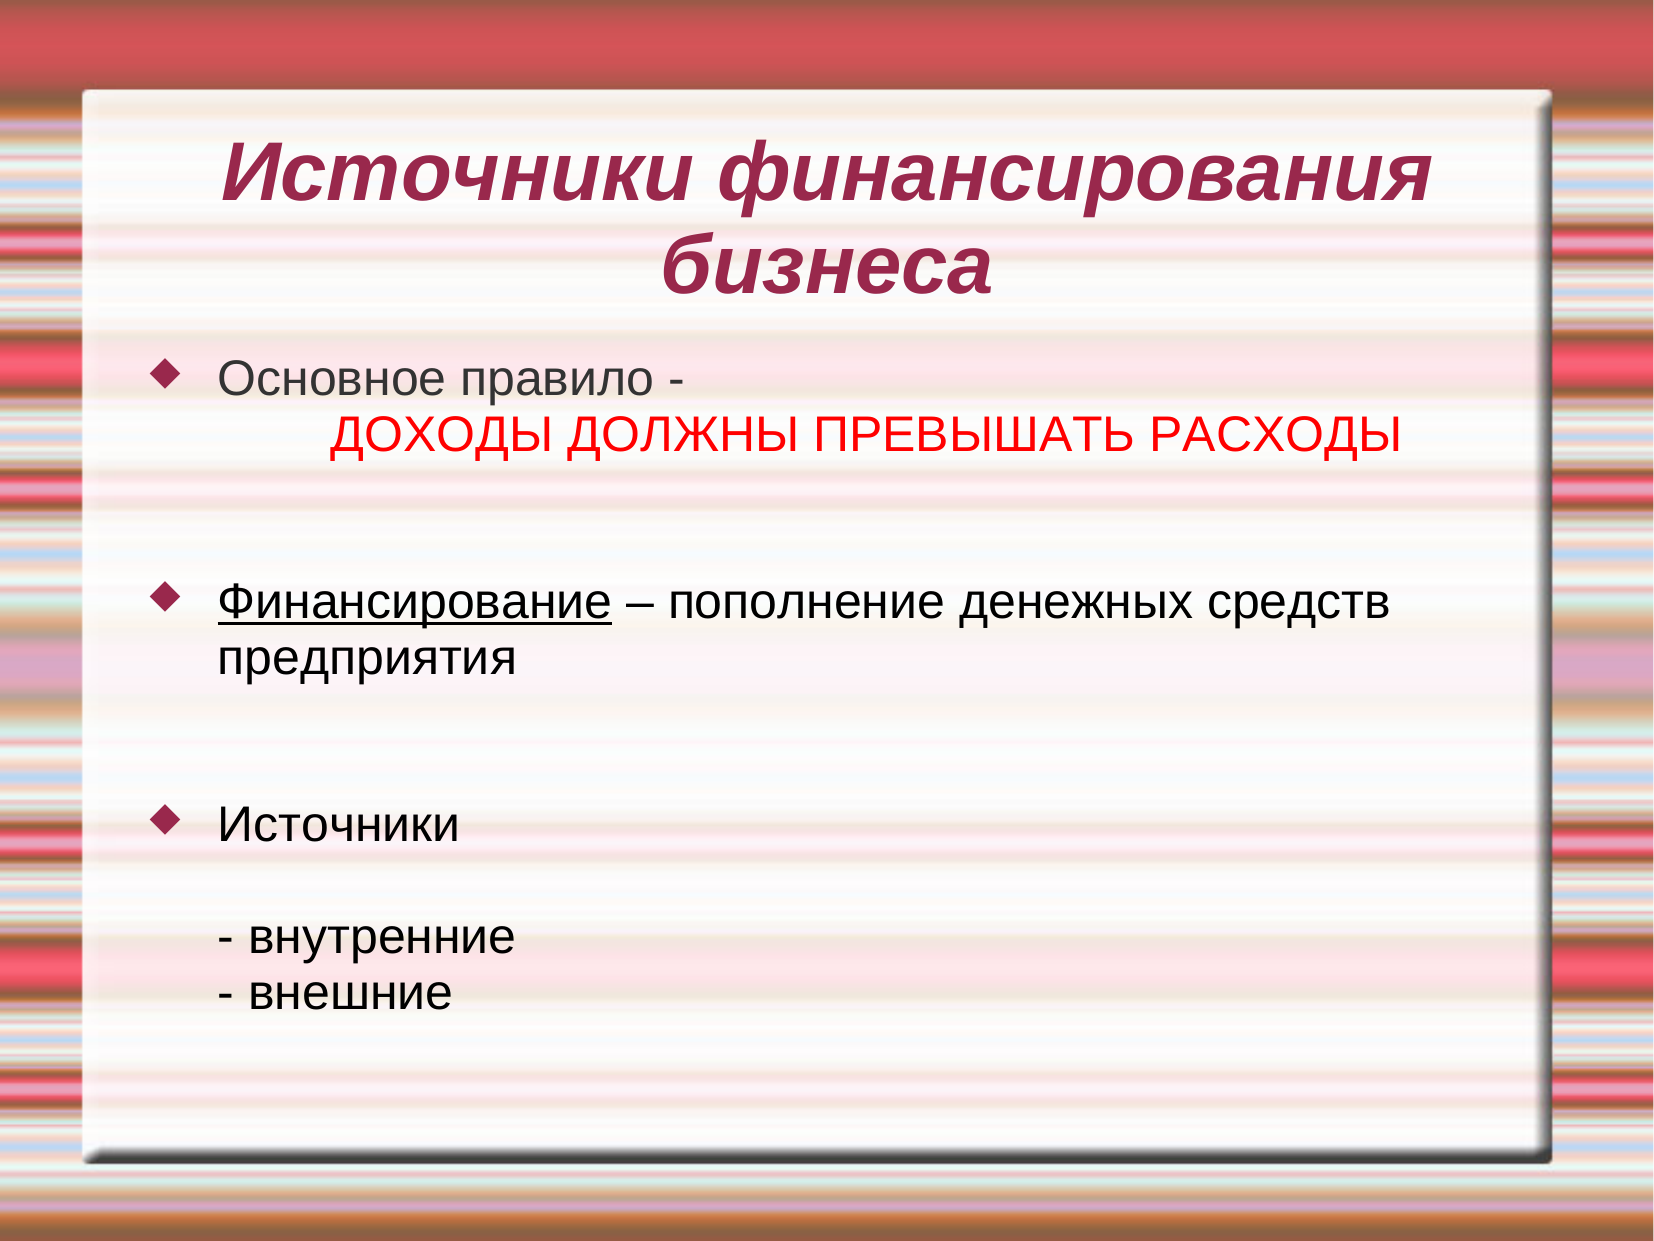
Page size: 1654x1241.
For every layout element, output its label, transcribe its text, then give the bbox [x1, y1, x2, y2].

list Основное правило - ДОХОДЫ ДОЛЖНЫ ПРЕВЫШАТЬ РАСХОДЫ Финансирование – пополнение денежных средств предприятия Источники - внутренние - внешние [134, 350, 1516, 1132]
title Источники финансирования бизнеса [121, 114, 1534, 322]
picture [0, 0, 1654, 1241]
